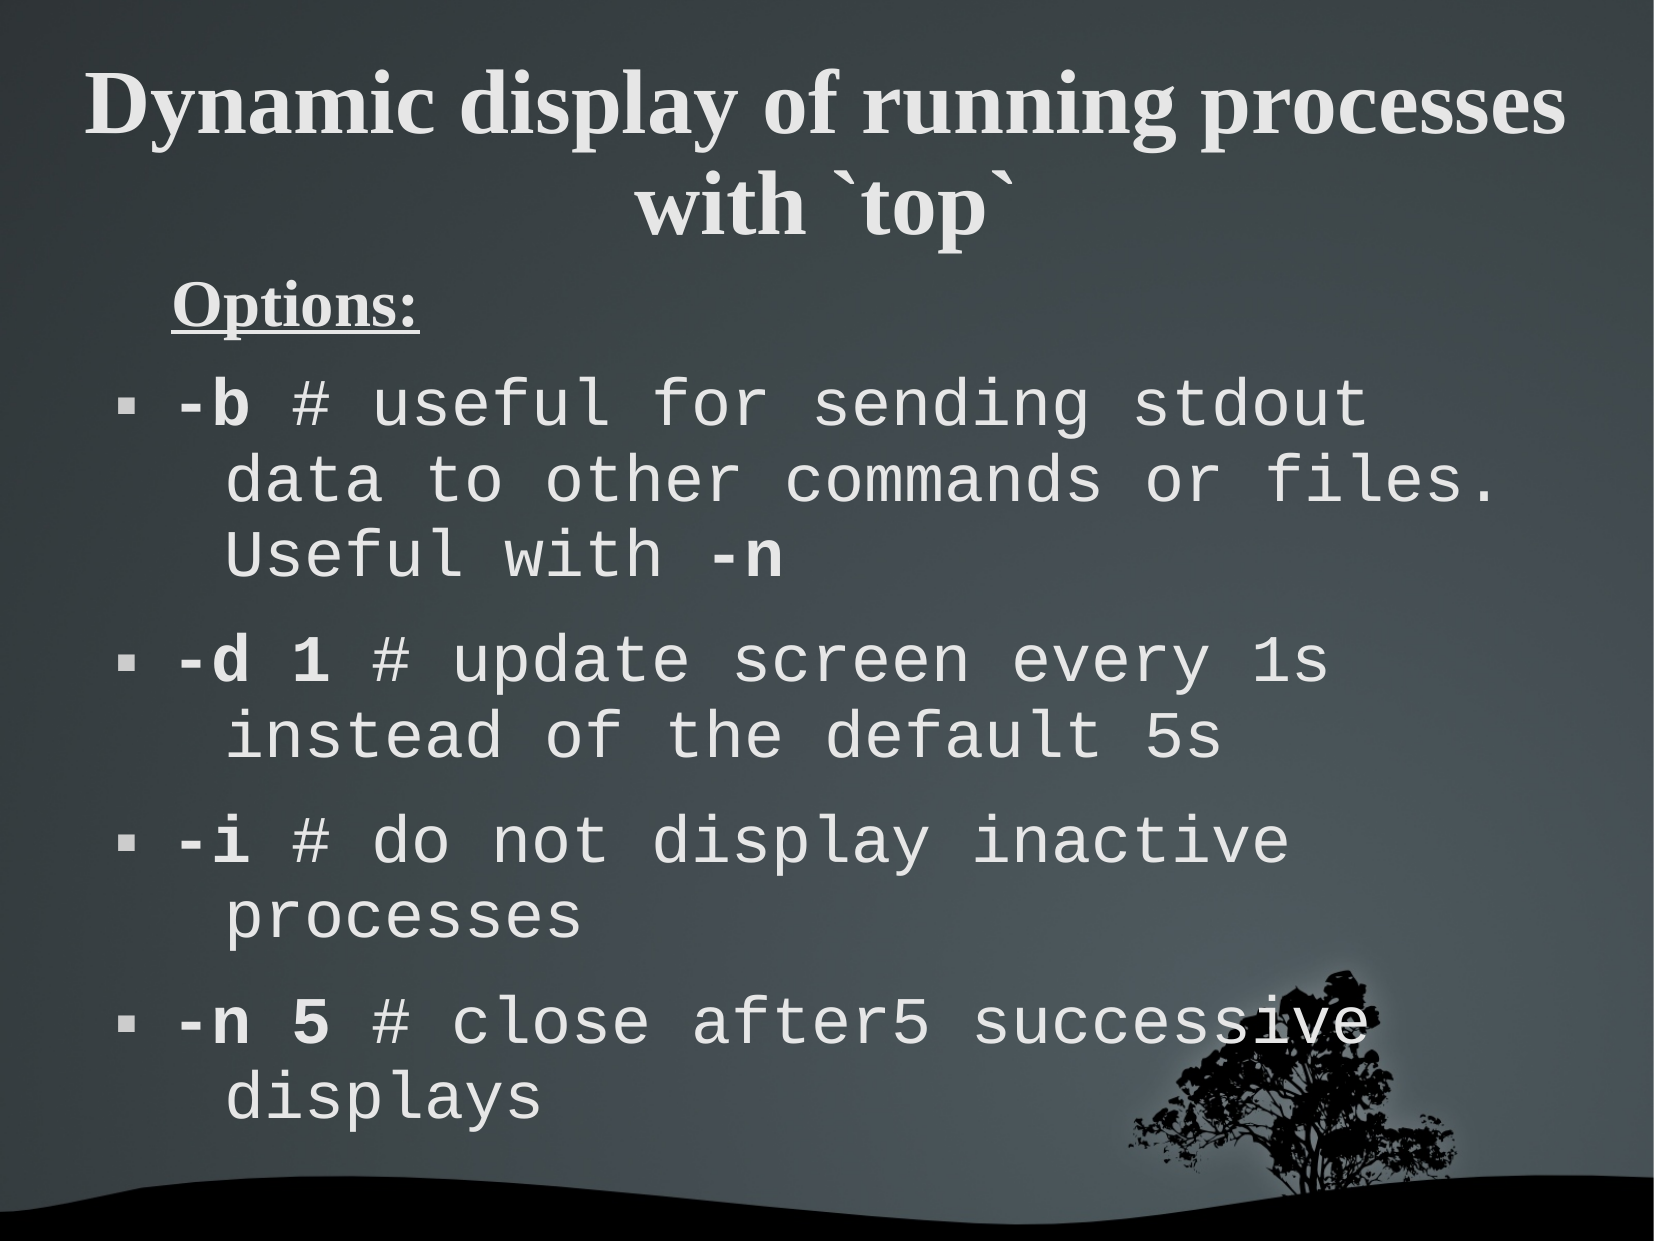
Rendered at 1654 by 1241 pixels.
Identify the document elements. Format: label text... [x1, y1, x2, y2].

list Options: -b # useful for sending stdout data to other commands or files. Useful with -n -d 1 # update screen every 1s instead of the default 5s -i # do not display inactive processes -n 5 # close after5 successive displays [82, 273, 1571, 1139]
picture [0, 0, 1654, 1241]
title Dynamic display of running processes with `top` [82, 33, 1571, 273]
